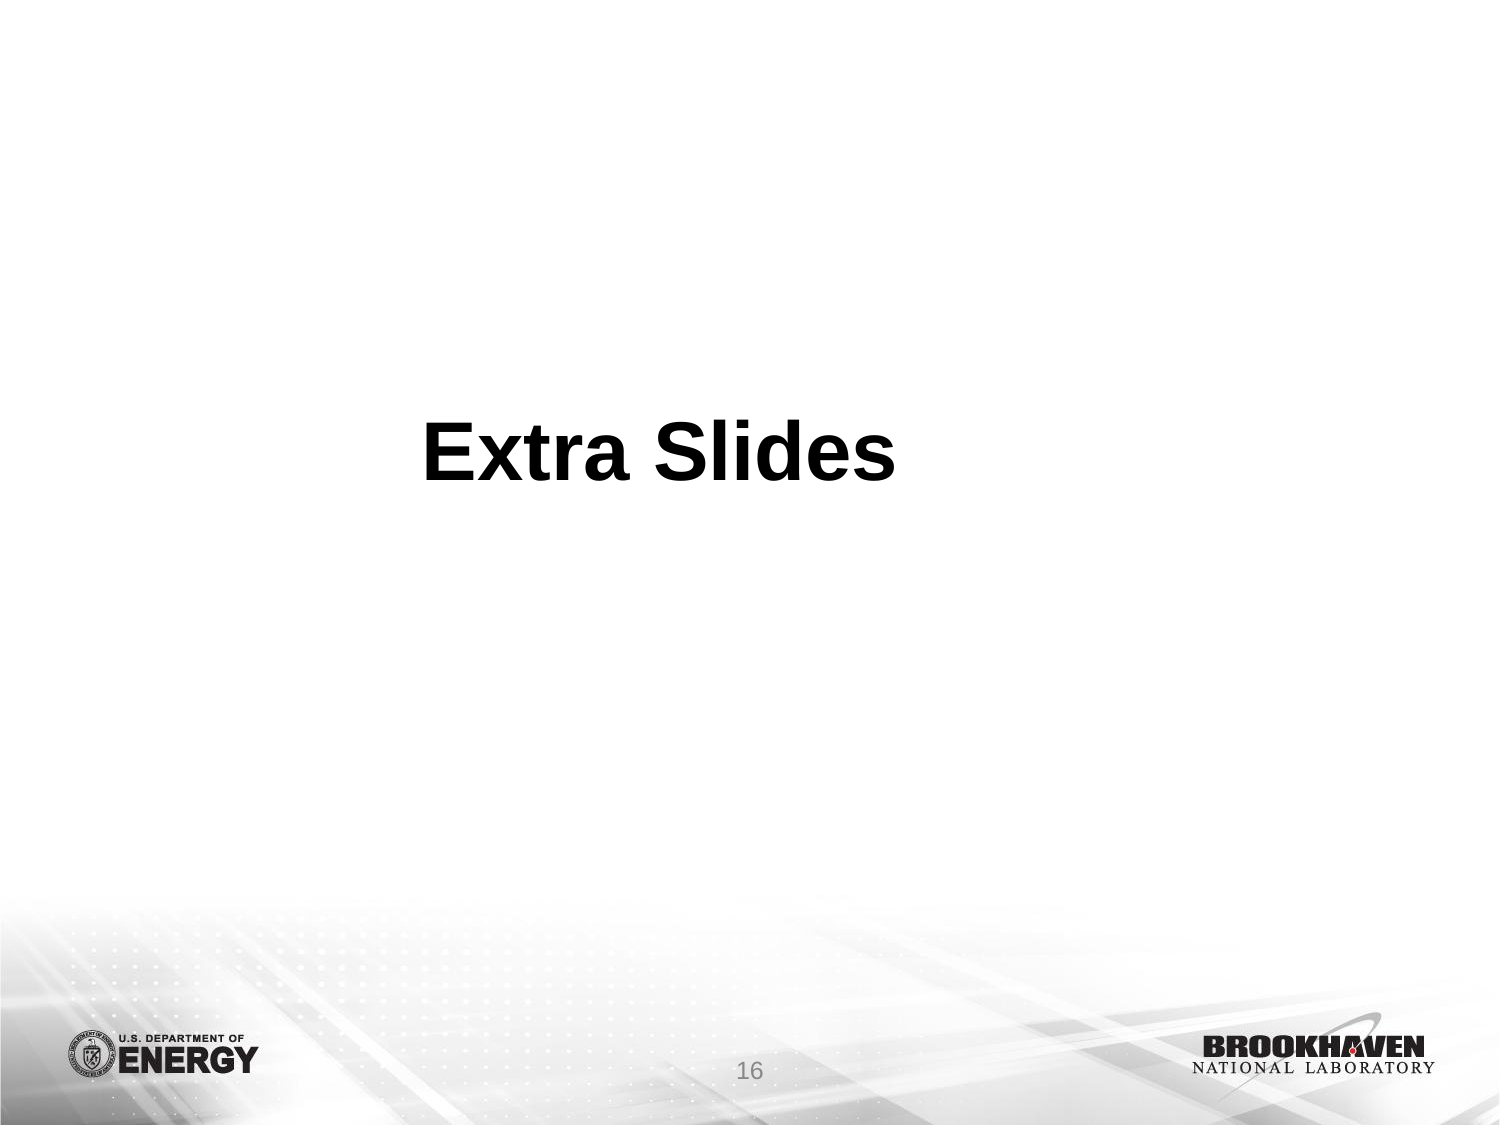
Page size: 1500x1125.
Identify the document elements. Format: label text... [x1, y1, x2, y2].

slide_number <number> [581, 1039, 919, 1100]
picture [0, 0, 1500, 1125]
text_box Extra Slides [406, 390, 1024, 529]
